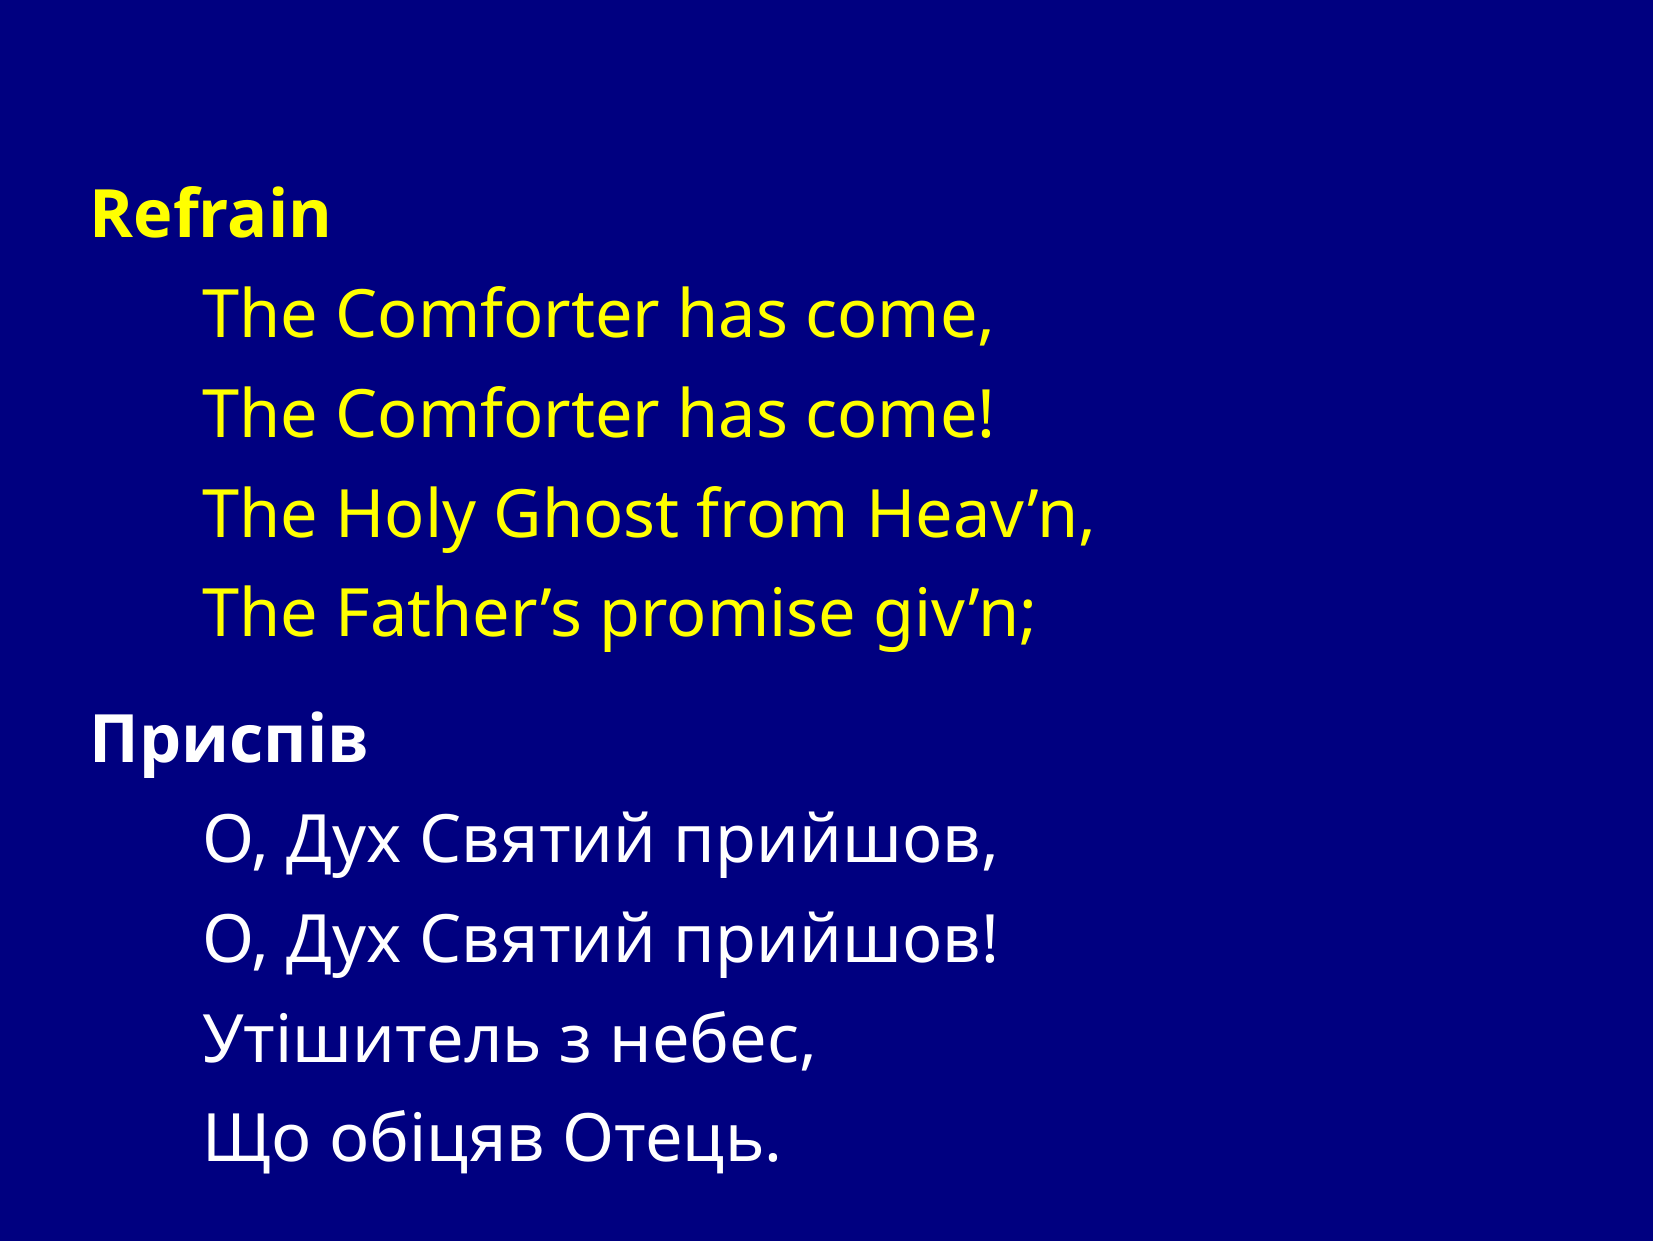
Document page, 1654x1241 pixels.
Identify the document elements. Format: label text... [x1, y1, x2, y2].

text_box Приспів О, Дух Святий прийшов, О, Дух Святий прийшов! Утішитель з небес, Що обіцяв Отець. [75, 675, 1576, 1163]
text_box Refrain The Comforter has come, The Comforter has come! The Holy Ghost from Heav’n, The Father’s promise giv’n; [75, 150, 1576, 638]
